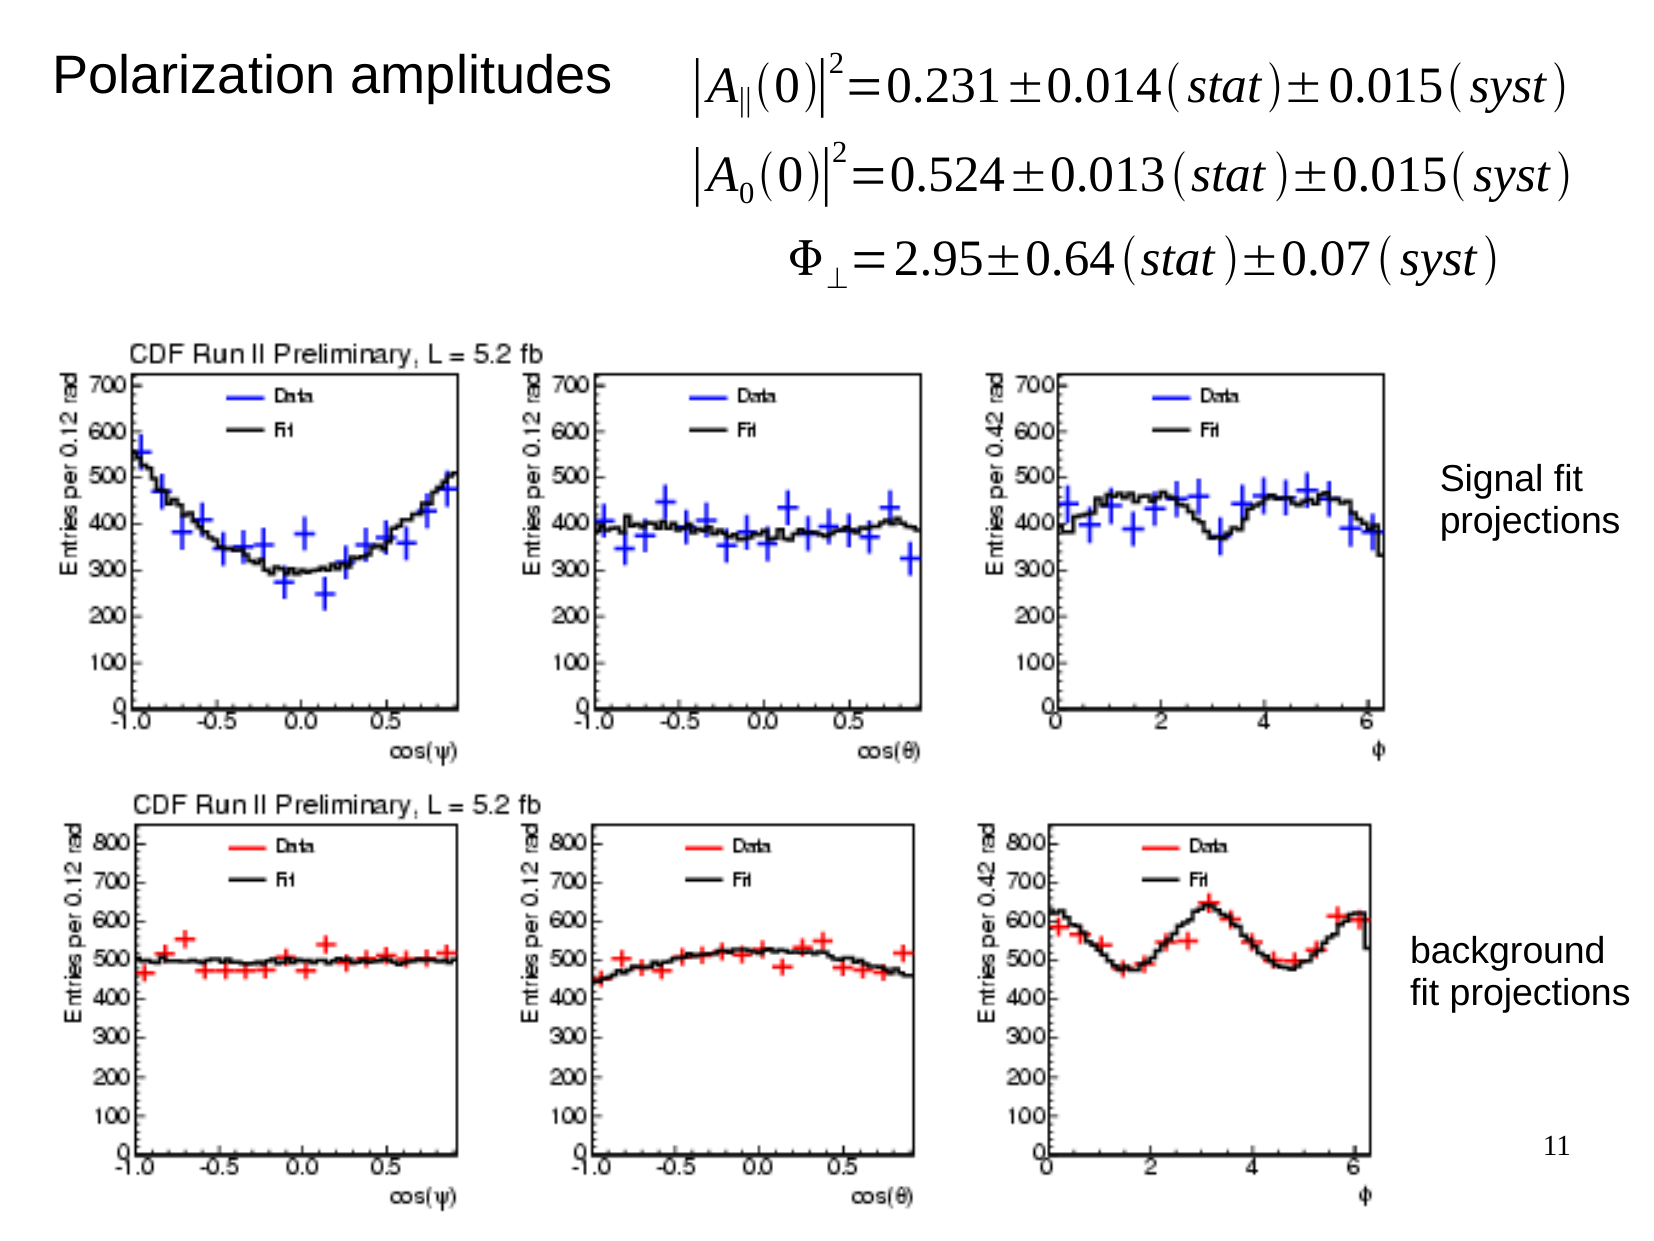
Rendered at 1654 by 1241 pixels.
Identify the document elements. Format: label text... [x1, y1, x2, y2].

text_box Polarization amplitudes [37, 37, 1388, 113]
picture [36, 788, 1406, 1214]
chart [675, 48, 1581, 122]
chart [675, 136, 1586, 211]
picture [31, 337, 1420, 769]
text_box background fit projections [1395, 922, 1654, 1022]
text_box Signal fit projections [1425, 450, 1654, 549]
chart [775, 231, 1510, 295]
